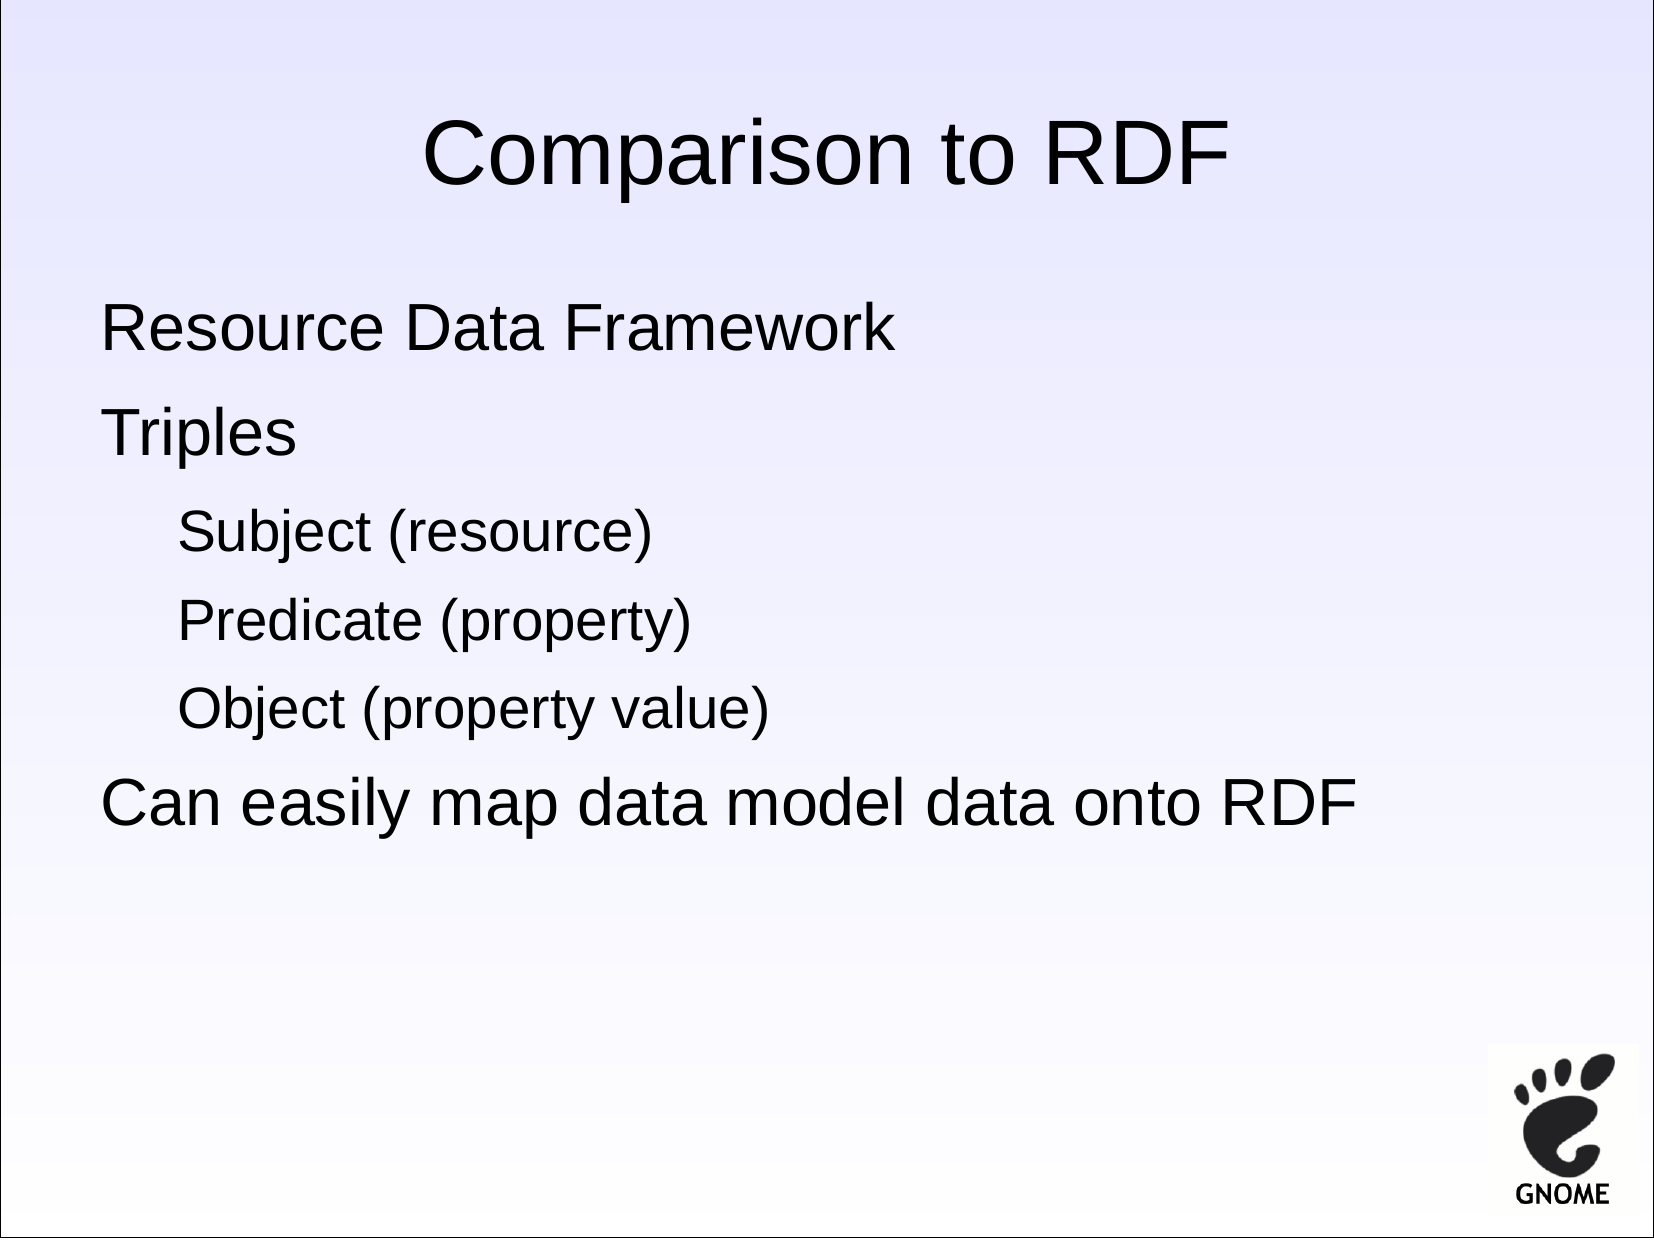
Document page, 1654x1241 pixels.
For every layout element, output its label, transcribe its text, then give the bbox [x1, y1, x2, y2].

picture [1488, 1044, 1639, 1216]
title Comparison to RDF [82, 56, 1571, 250]
list Resource Data Framework Triples Subject (resource) Predicate (property) Object (property value) Can easily map data model data onto RDF [82, 290, 1571, 1094]
